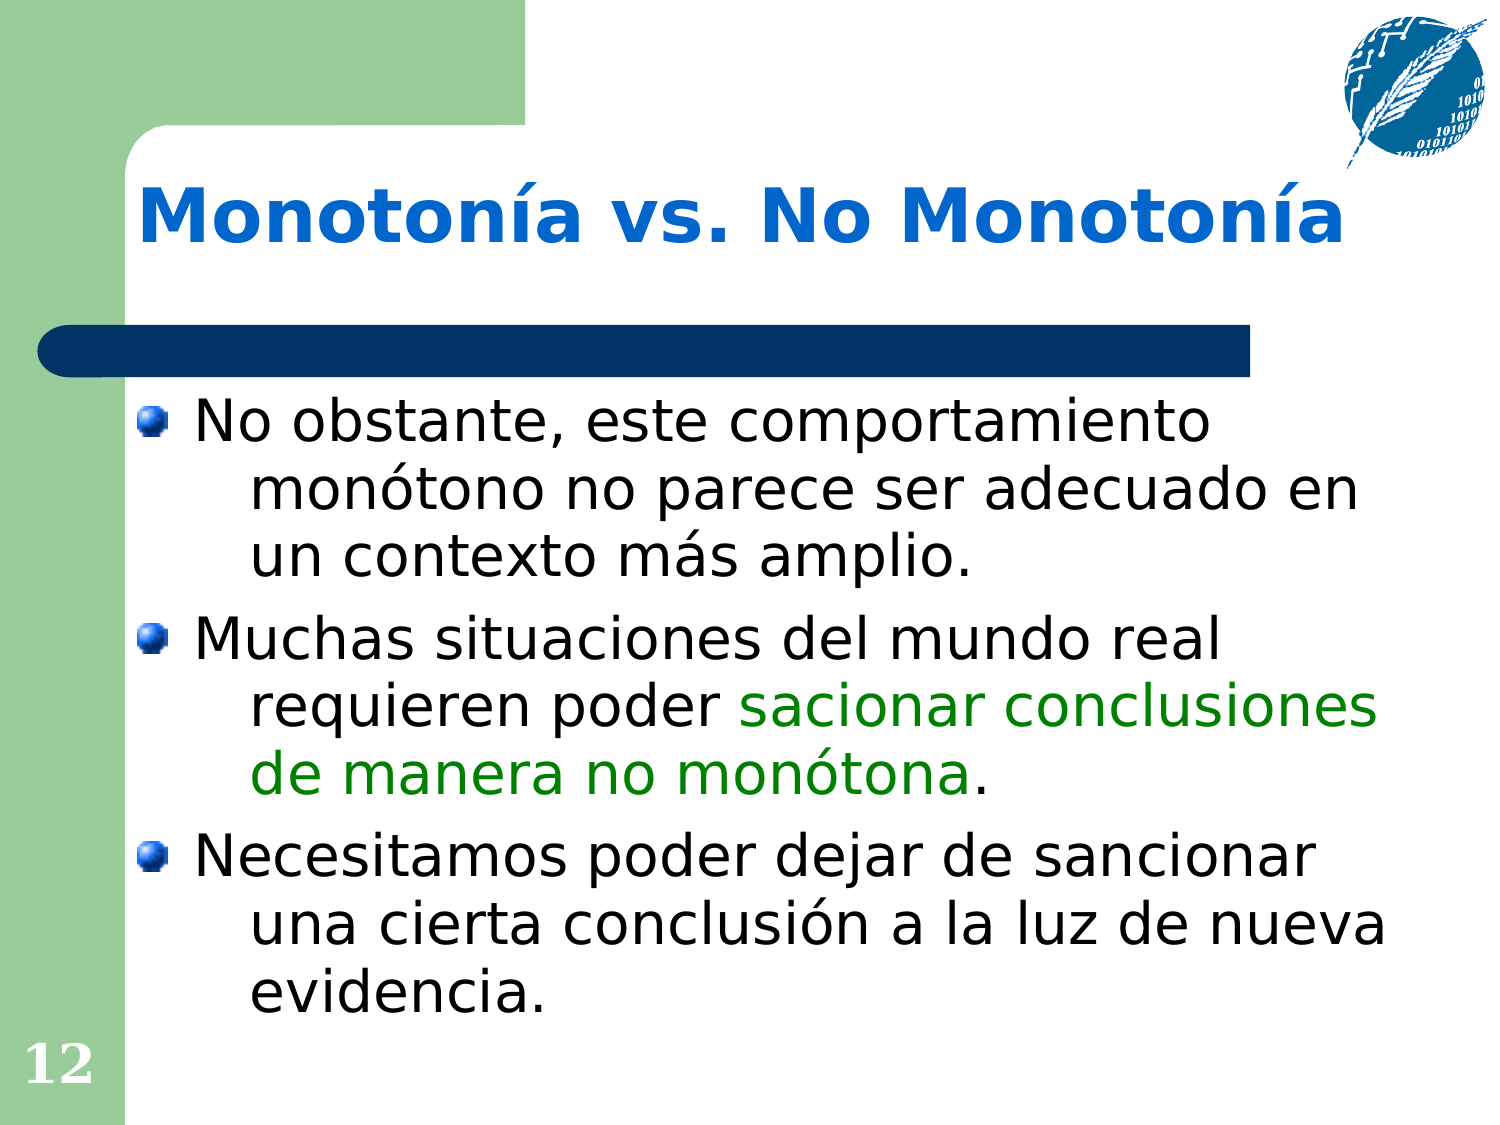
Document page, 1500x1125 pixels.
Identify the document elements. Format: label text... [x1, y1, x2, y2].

picture [1427, 138, 1431, 148]
picture [1416, 140, 1425, 149]
picture [1433, 139, 1440, 147]
title Monotonía vs. No Monotonía [136, 136, 1414, 301]
list No obstante, este comportamiento monótono no parece ser adecuado en un contexto más amplio. Muchas situaciones del mundo real requieren poder sacionar conclusiones de manera no monótona. Necesitamos poder dejar de sancionar una cierta conclusión a la luz de nueva evidencia. [137, 387, 1400, 1045]
picture [1436, 127, 1450, 136]
picture [1341, 15, 1487, 172]
